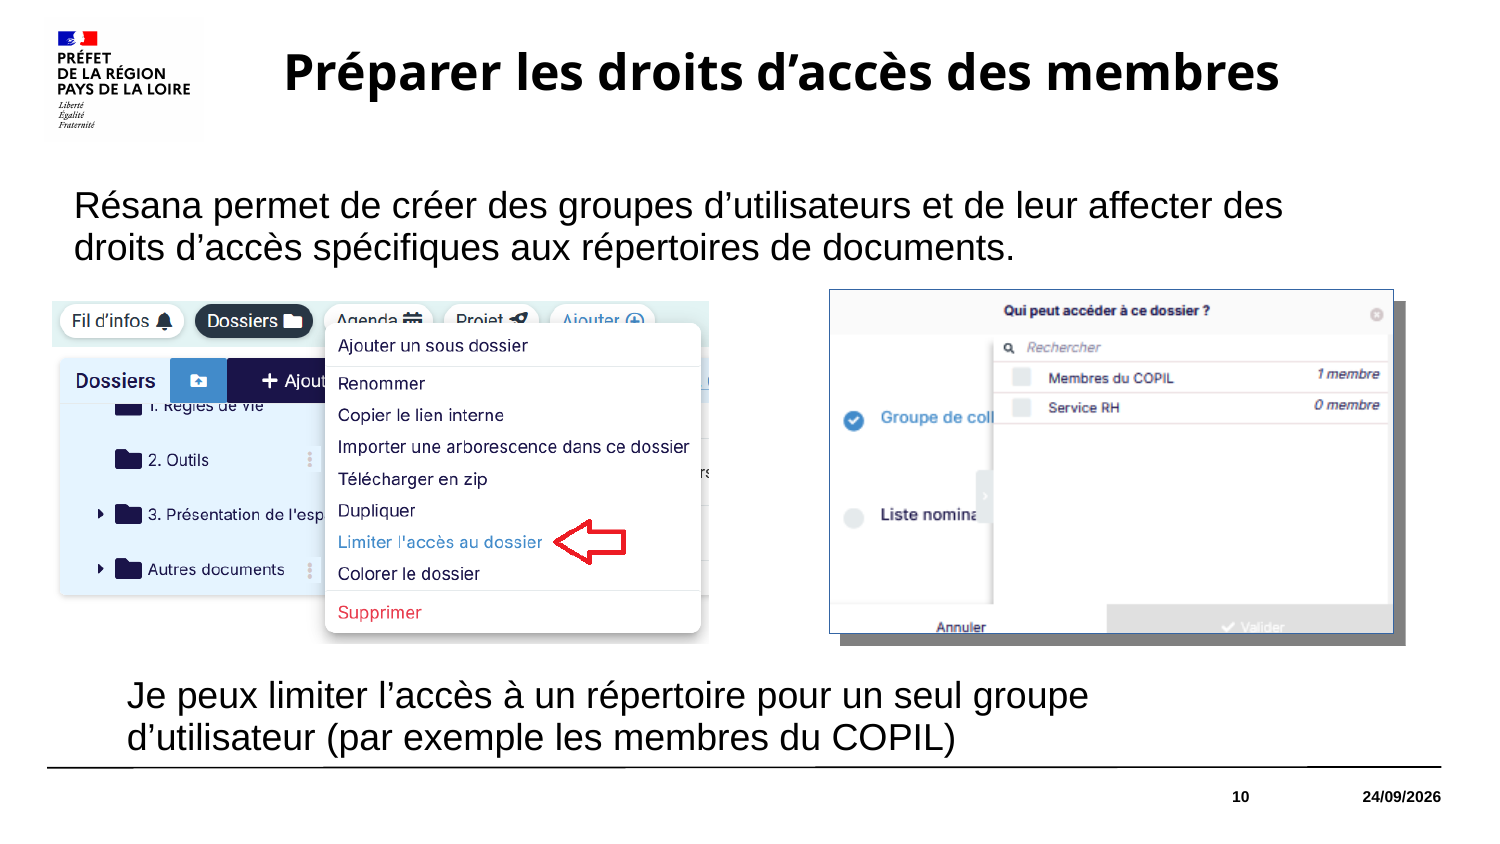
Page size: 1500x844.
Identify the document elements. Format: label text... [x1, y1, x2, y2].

picture [44, 17, 204, 142]
title Préparer les droits d’accès des membres [283, 47, 1347, 166]
text_box Je peux limiter l’accès à un répertoire pour un seul groupe d’utilisateur (par exemple les membres du COPIL) [112, 667, 1223, 844]
text_box Résana permet de créer des groupes d’utilisateurs et de leur affecter des droits d’accès spécifiques aux répertoires de documents. [59, 177, 1394, 733]
picture [52, 301, 709, 644]
picture [829, 289, 1394, 634]
